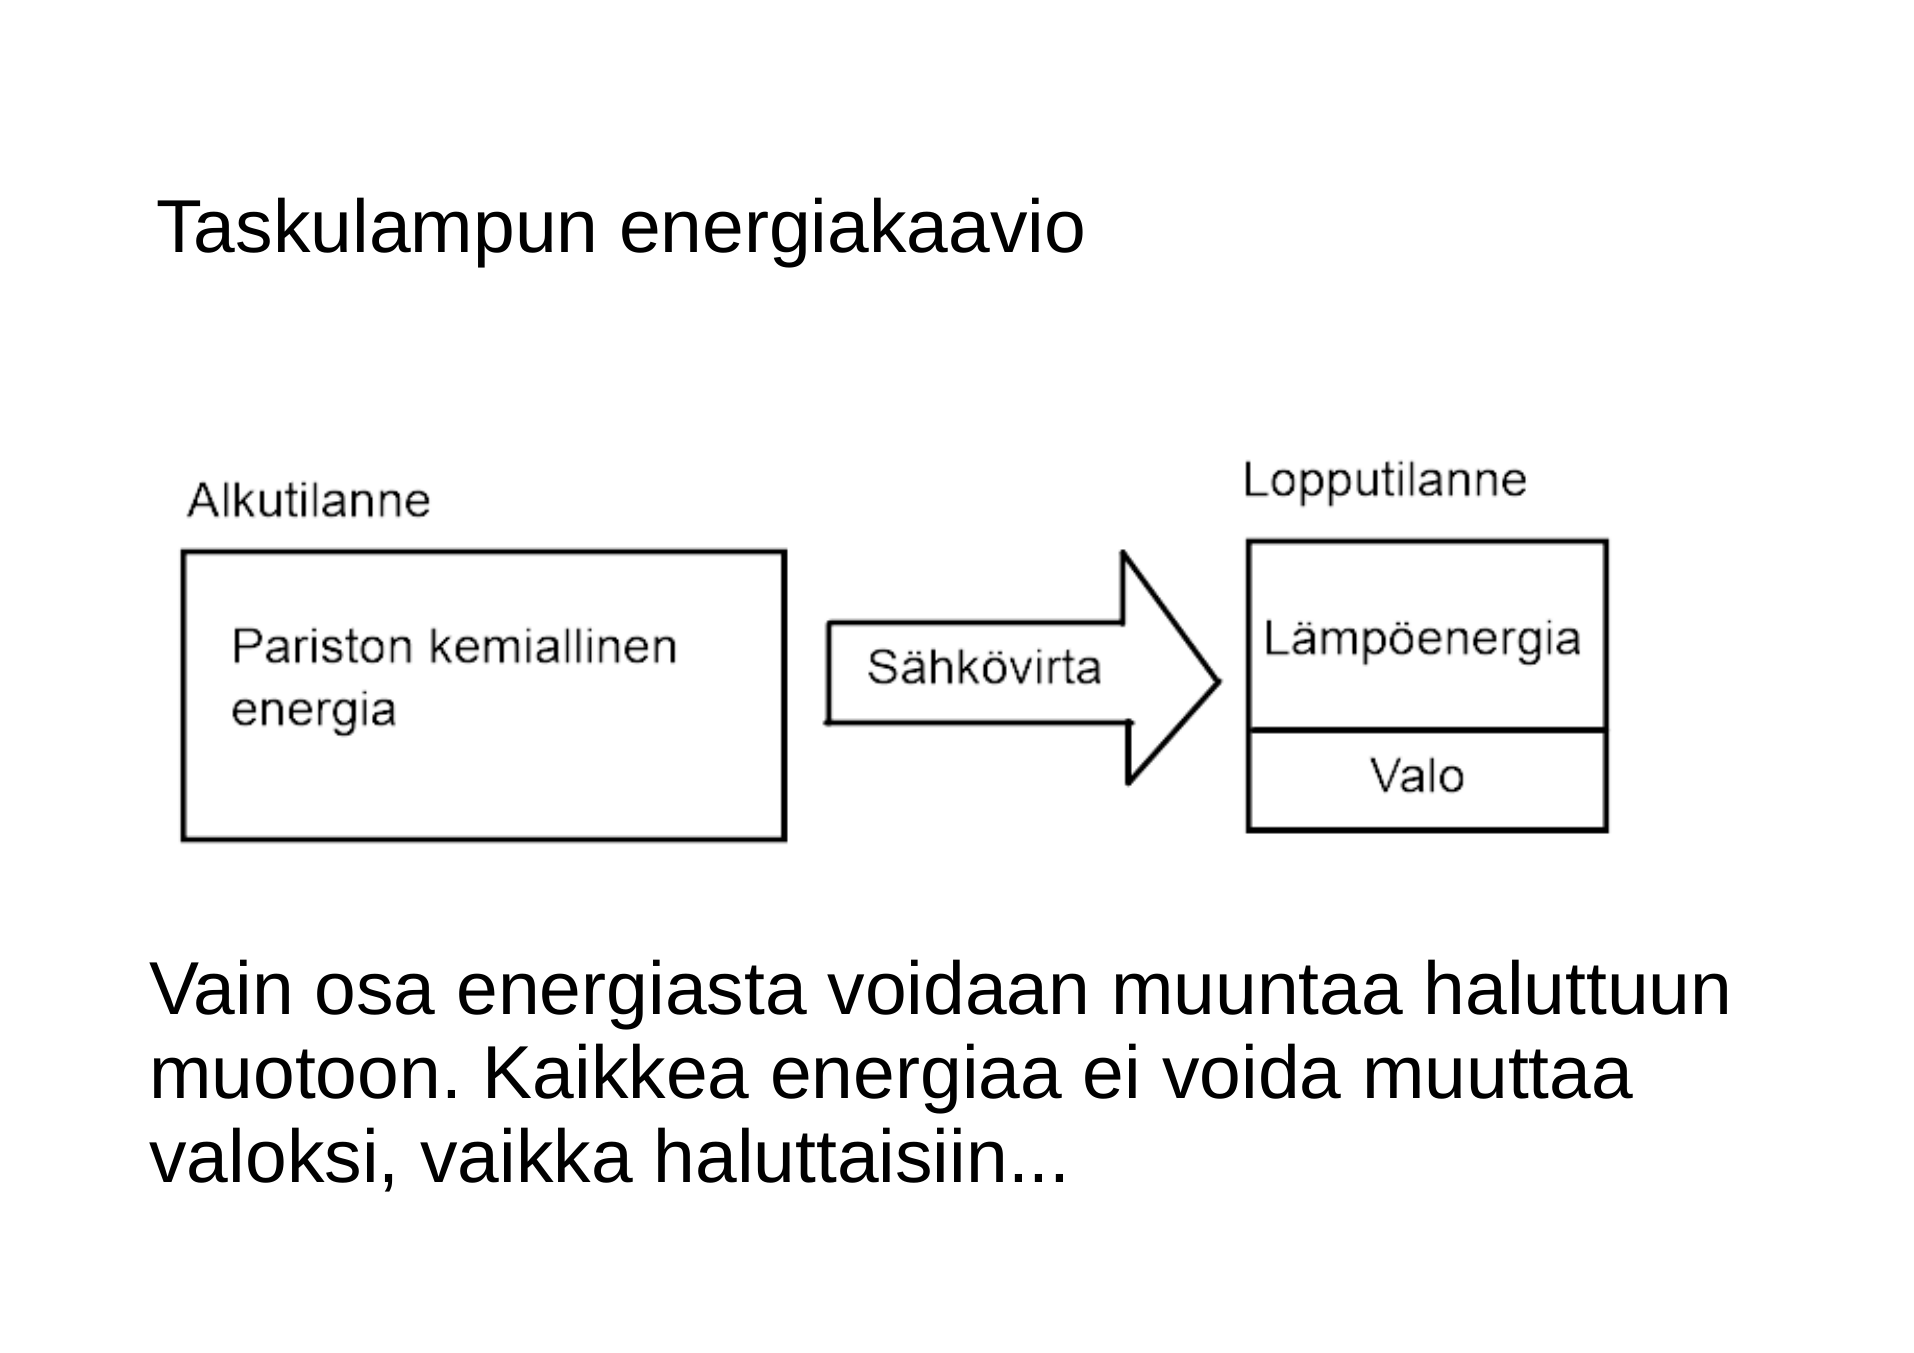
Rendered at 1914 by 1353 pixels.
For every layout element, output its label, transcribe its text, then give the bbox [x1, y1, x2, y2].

text_box Vain osa energiasta voidaan muuntaa haluttuun muotoon. Kaikkea energiaa ei voida muuttaa valoksi, vaikka haluttaisiin... [134, 939, 1749, 1206]
picture [125, 354, 1749, 884]
text_box Taskulampun energiakaavio [141, 177, 1102, 276]
